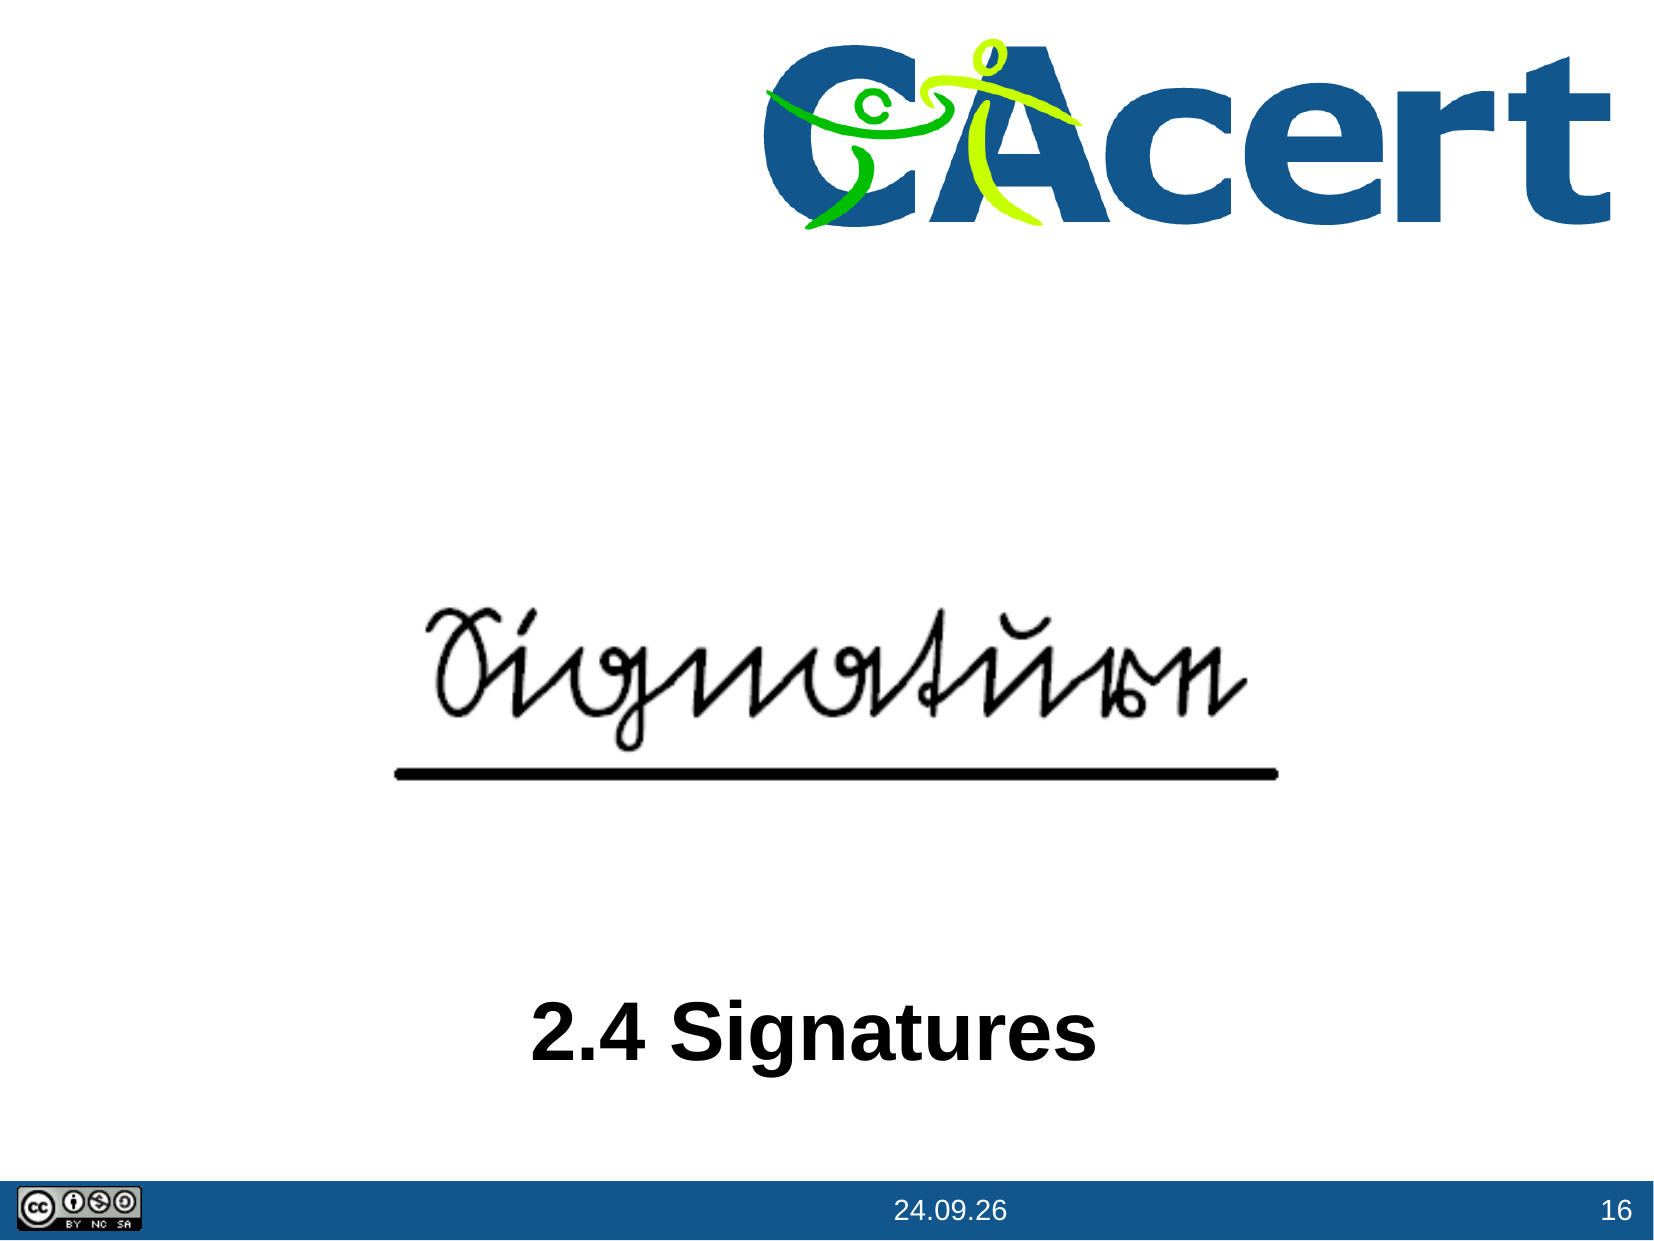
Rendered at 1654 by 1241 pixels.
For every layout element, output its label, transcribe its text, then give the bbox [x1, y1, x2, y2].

picture [383, 560, 1296, 798]
title 2.4 Signatures [70, 941, 1560, 1123]
picture [17, 1186, 142, 1231]
picture [761, 35, 1613, 231]
